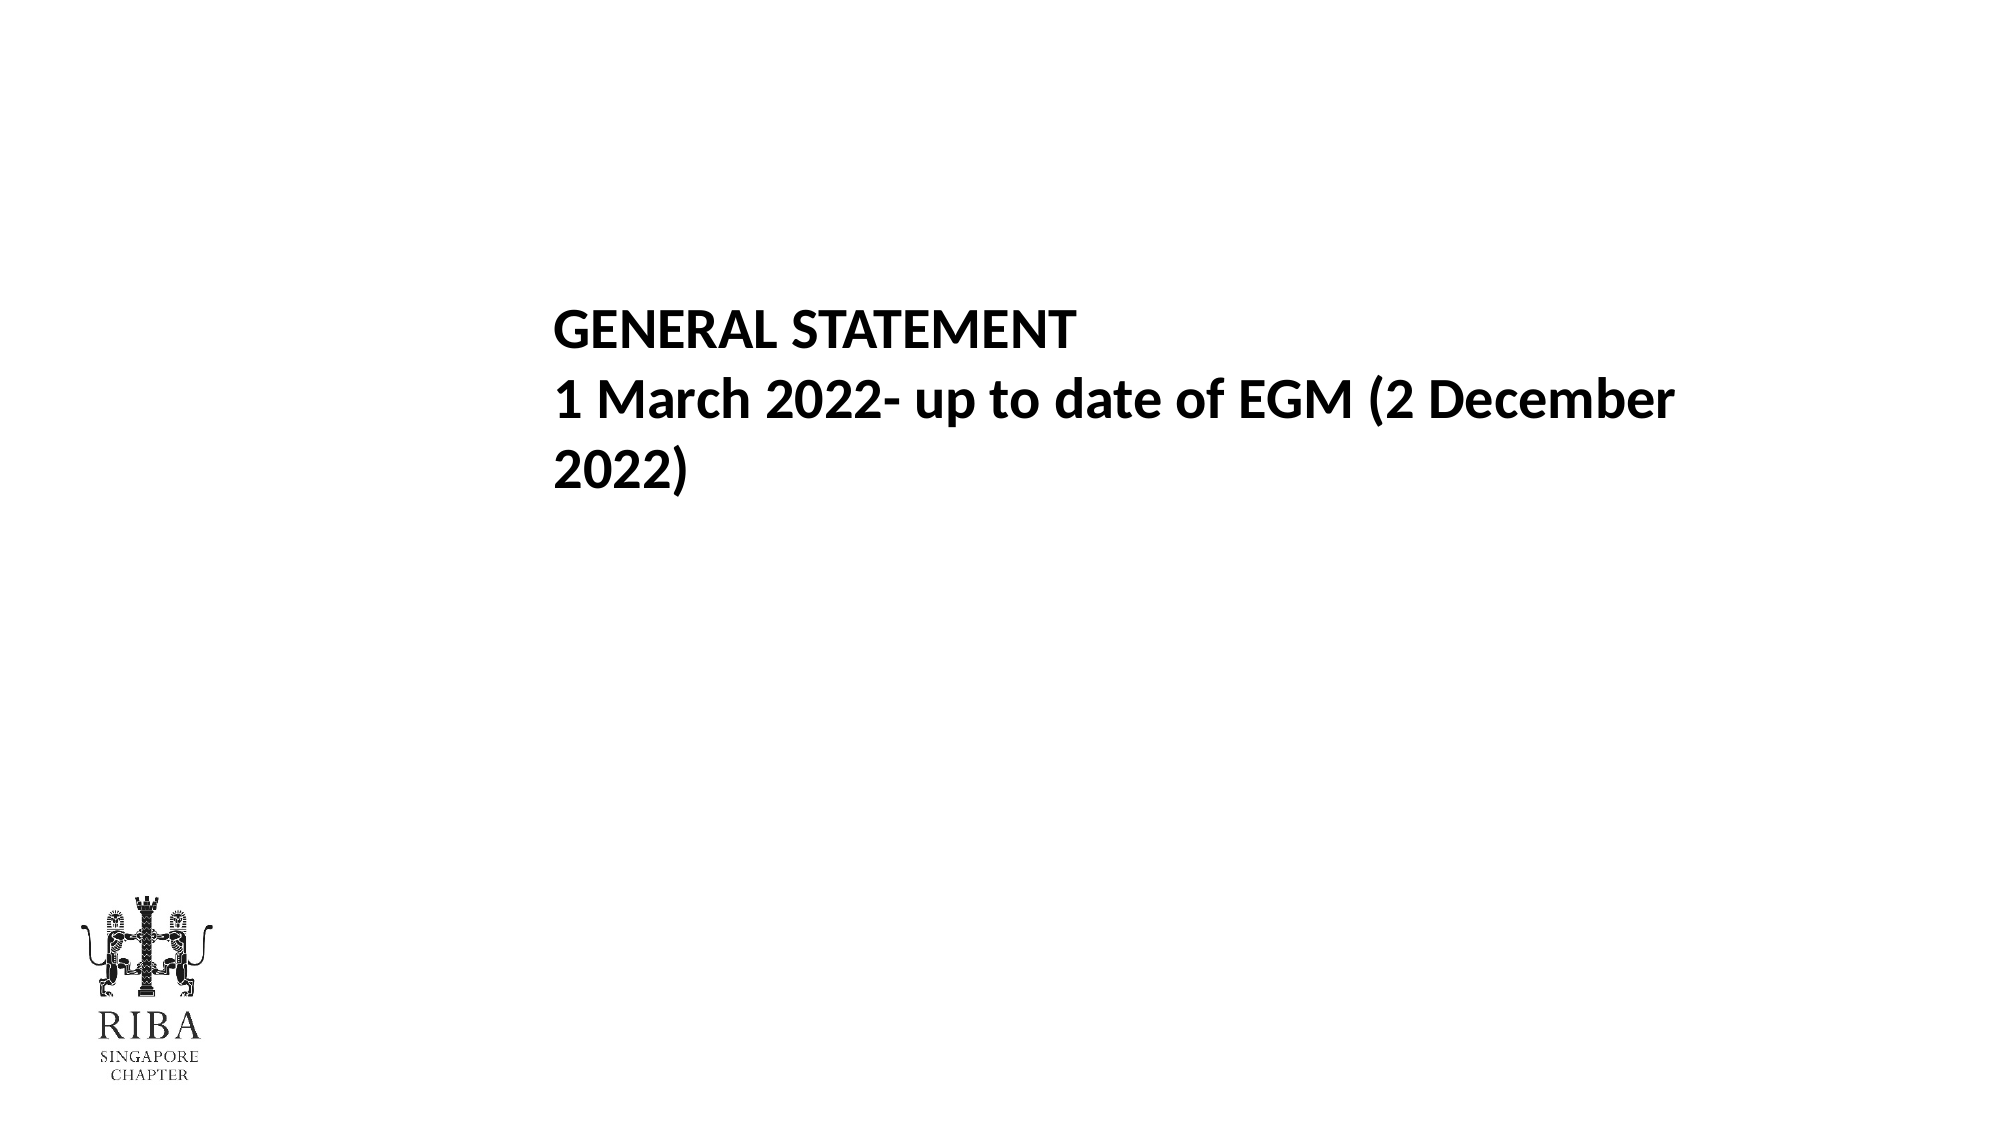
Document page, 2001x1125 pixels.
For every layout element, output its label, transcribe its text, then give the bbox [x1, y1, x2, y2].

picture [59, 868, 235, 1104]
text_box GENERAL STATEMENT 1 March 2022- up to date of EGM (2 December 2022) [538, 282, 1793, 611]
